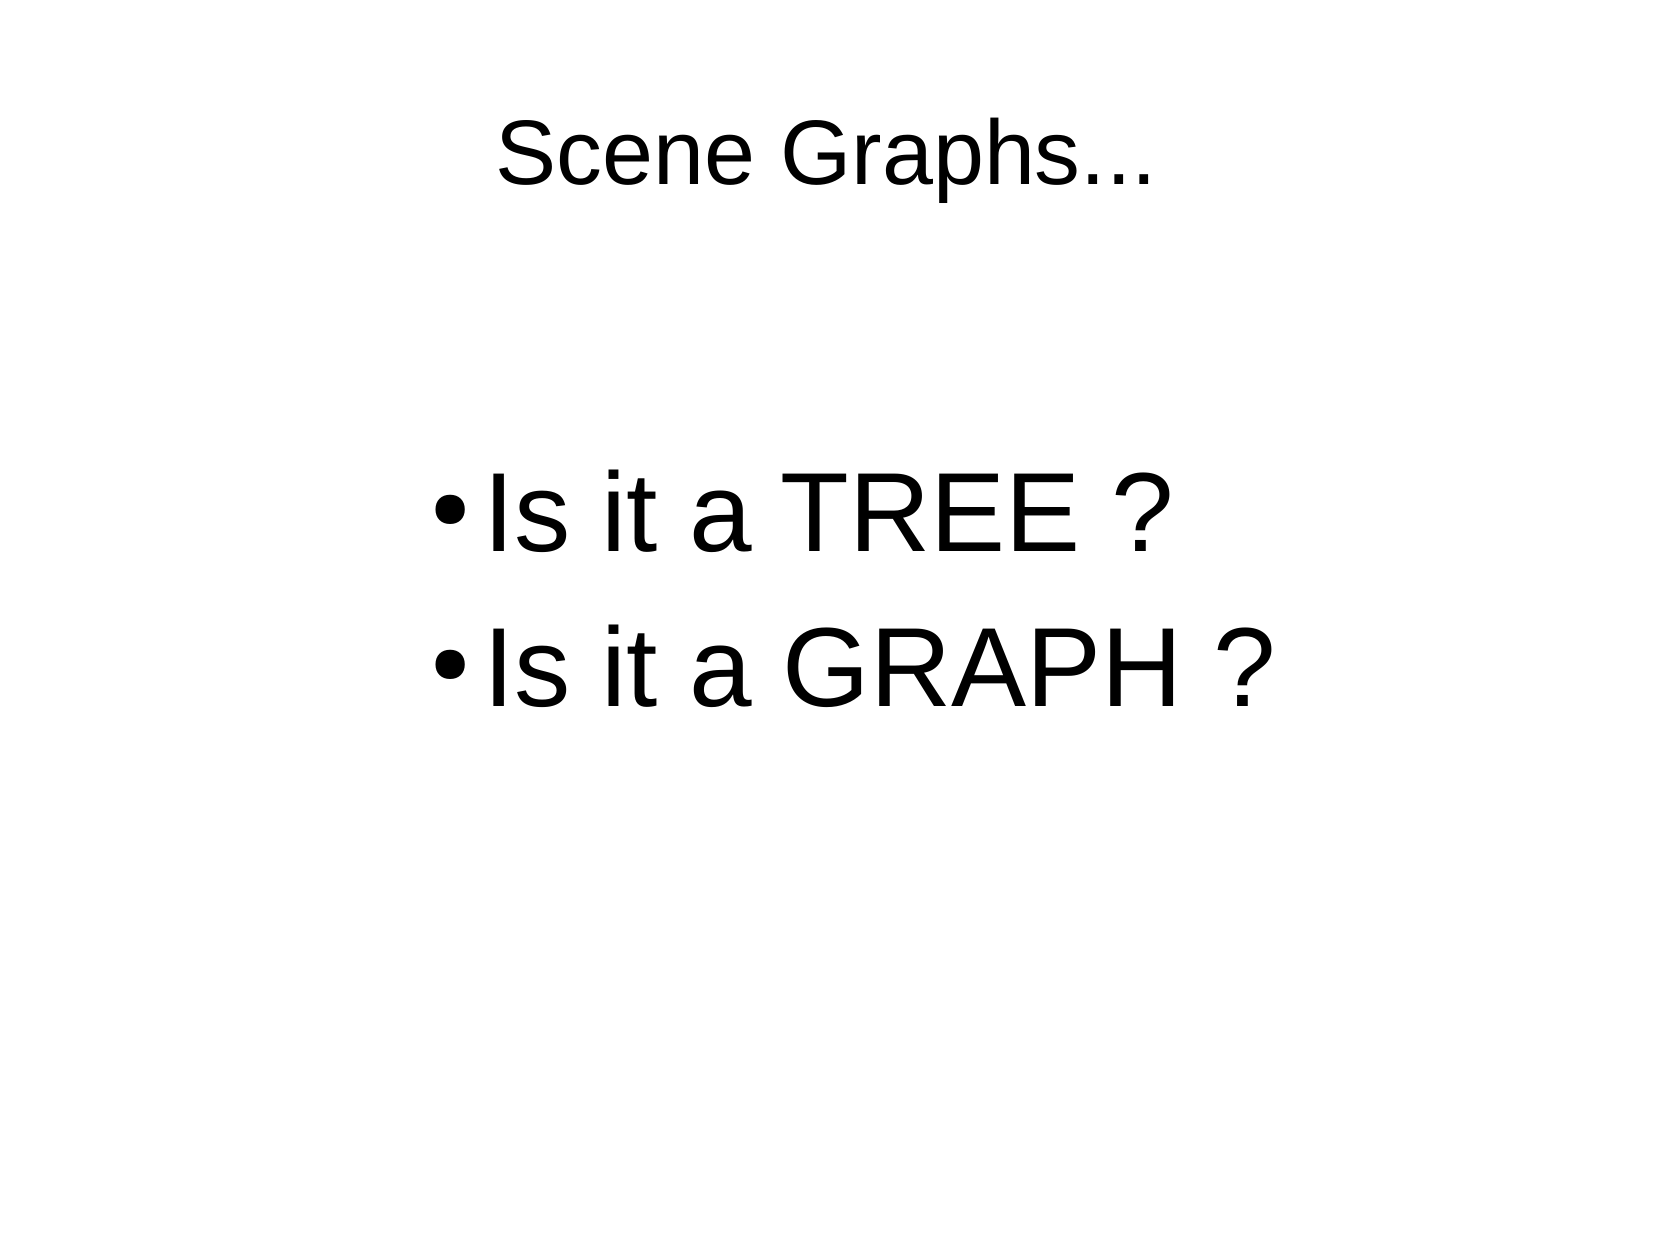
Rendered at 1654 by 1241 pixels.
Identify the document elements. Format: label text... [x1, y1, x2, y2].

title Scene Graphs... [82, 49, 1571, 257]
list Is it a TREE ? Is it a GRAPH ? [412, 450, 1571, 1109]
